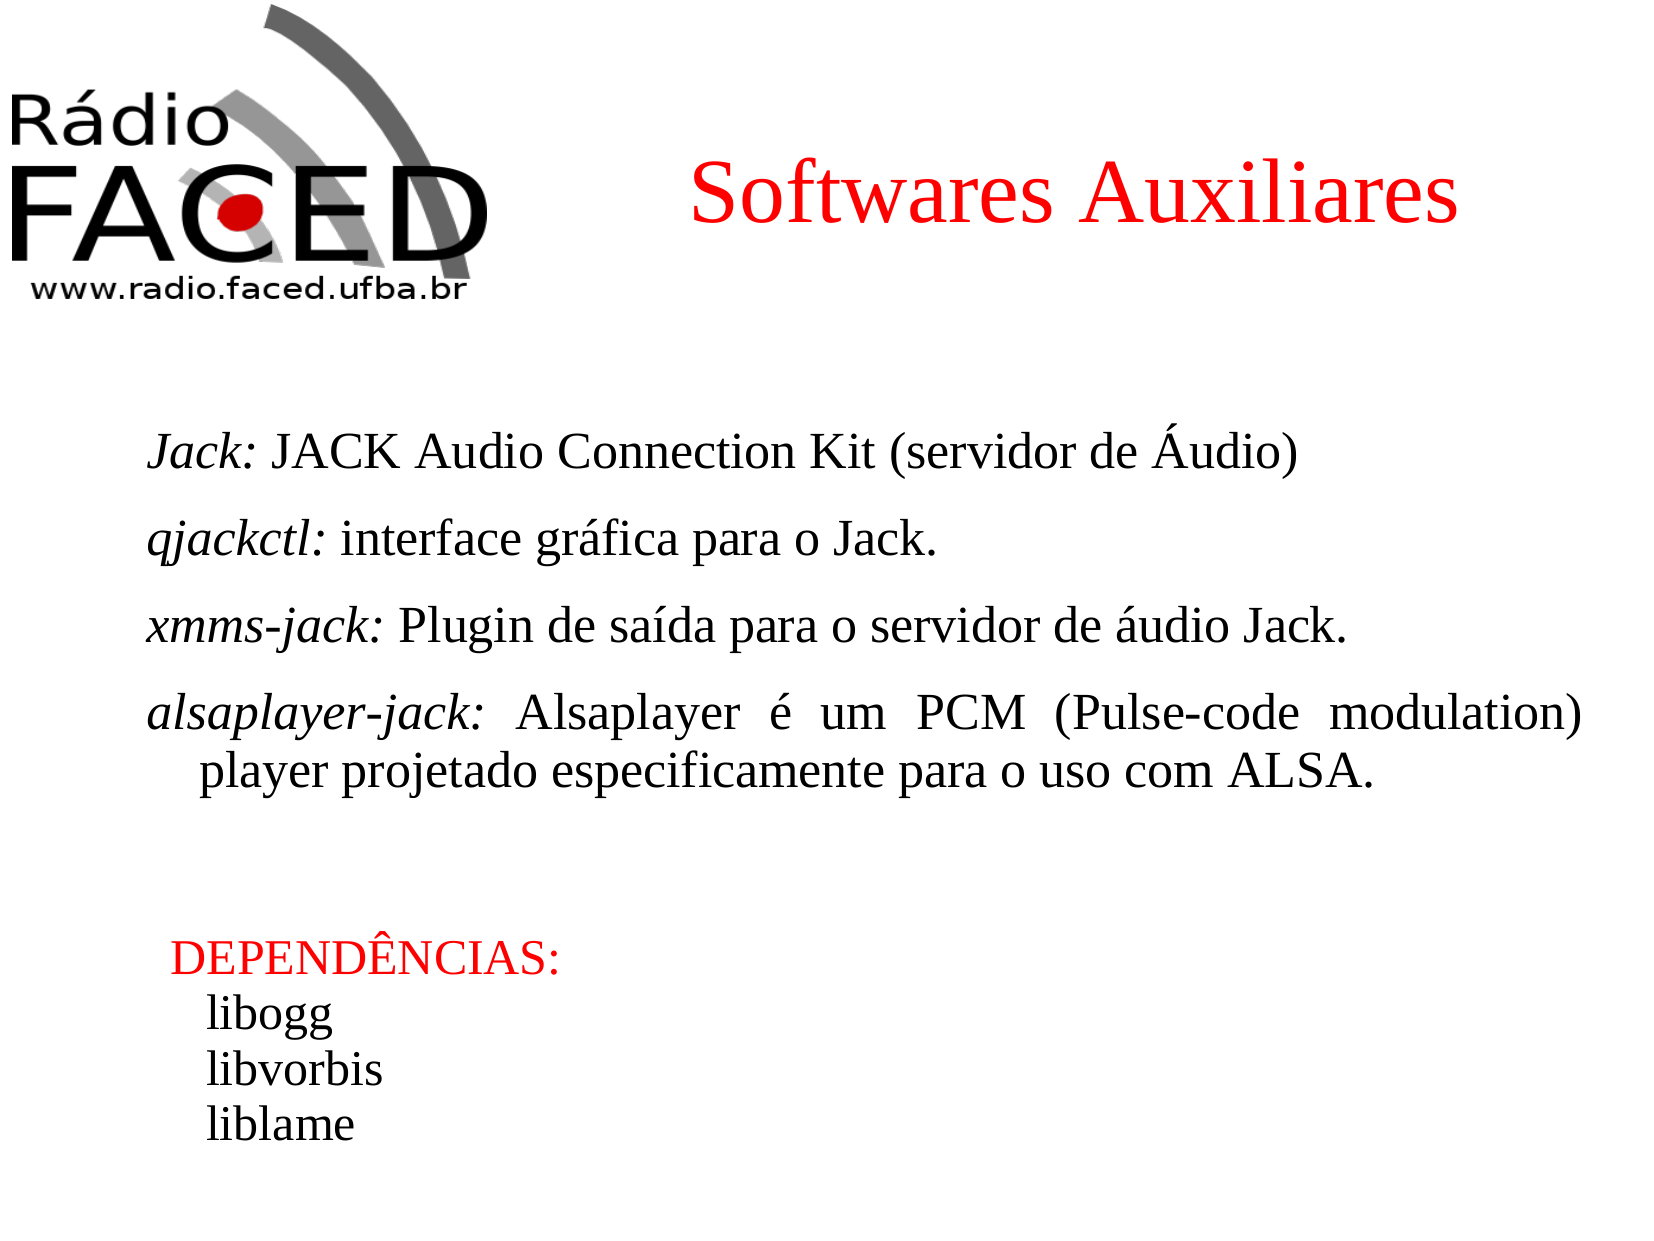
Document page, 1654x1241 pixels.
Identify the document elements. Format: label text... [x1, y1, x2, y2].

picture [12, 4, 487, 306]
list Jack: JACK Audio Connection Kit (servidor de Áudio) qjackctl: interface gráfica para o Jack. xmms-jack: Plugin de saída para o servidor de áudio Jack. alsaplayer-jack: Alsaplayer é um PCM (Pulse-code modulation) player projetado especificamente para o uso com ALSA. [128, 422, 1584, 866]
text_box DEPENDÊNCIAS: libogg libvorbis liblame [170, 930, 614, 1173]
title Softwares Auxiliares [619, 88, 1532, 296]
